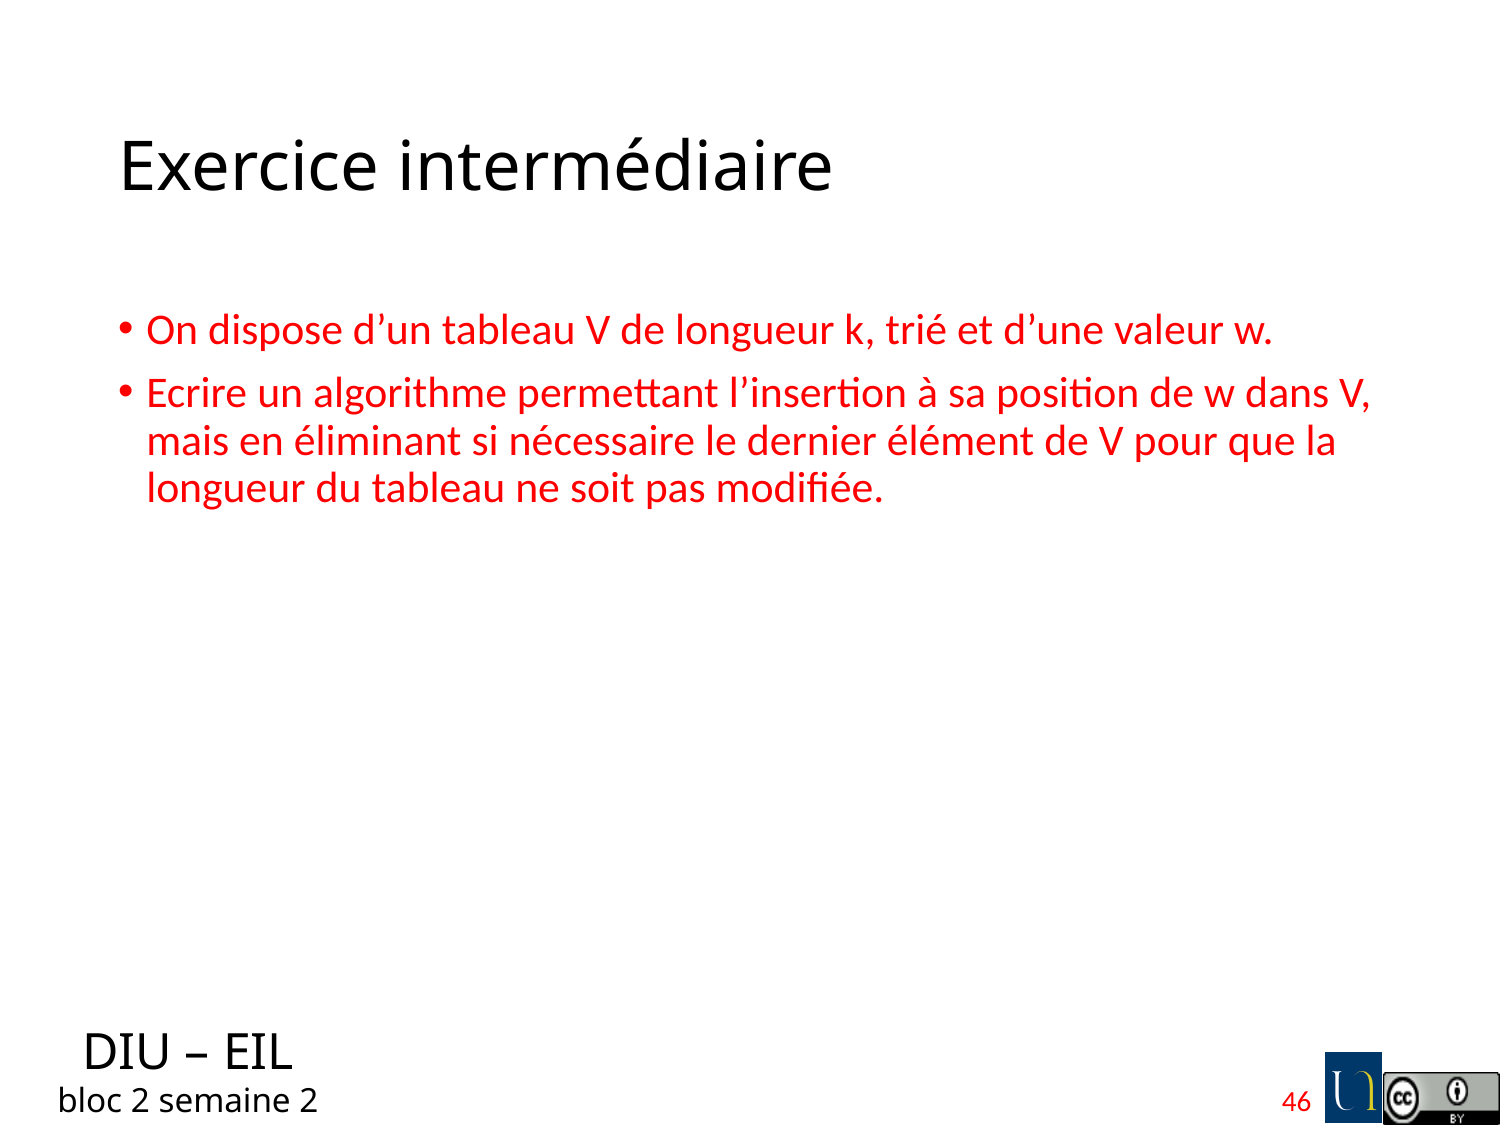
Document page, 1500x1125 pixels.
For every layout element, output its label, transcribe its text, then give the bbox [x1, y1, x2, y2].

list On dispose d’un tableau V de longueur k, trié et d’une valeur w. Ecrire un algorithme permettant l’insertion à sa position de w dans V, mais en éliminant si nécessaire le dernier élément de V pour que la longueur du tableau ne soit pas modifiée. [103, 299, 1397, 1014]
slide_number <numéro> [1240, 1070, 1327, 1125]
picture [1325, 1052, 1382, 1123]
picture [1383, 1072, 1500, 1125]
title Exercice intermédiaire [103, 59, 1397, 278]
